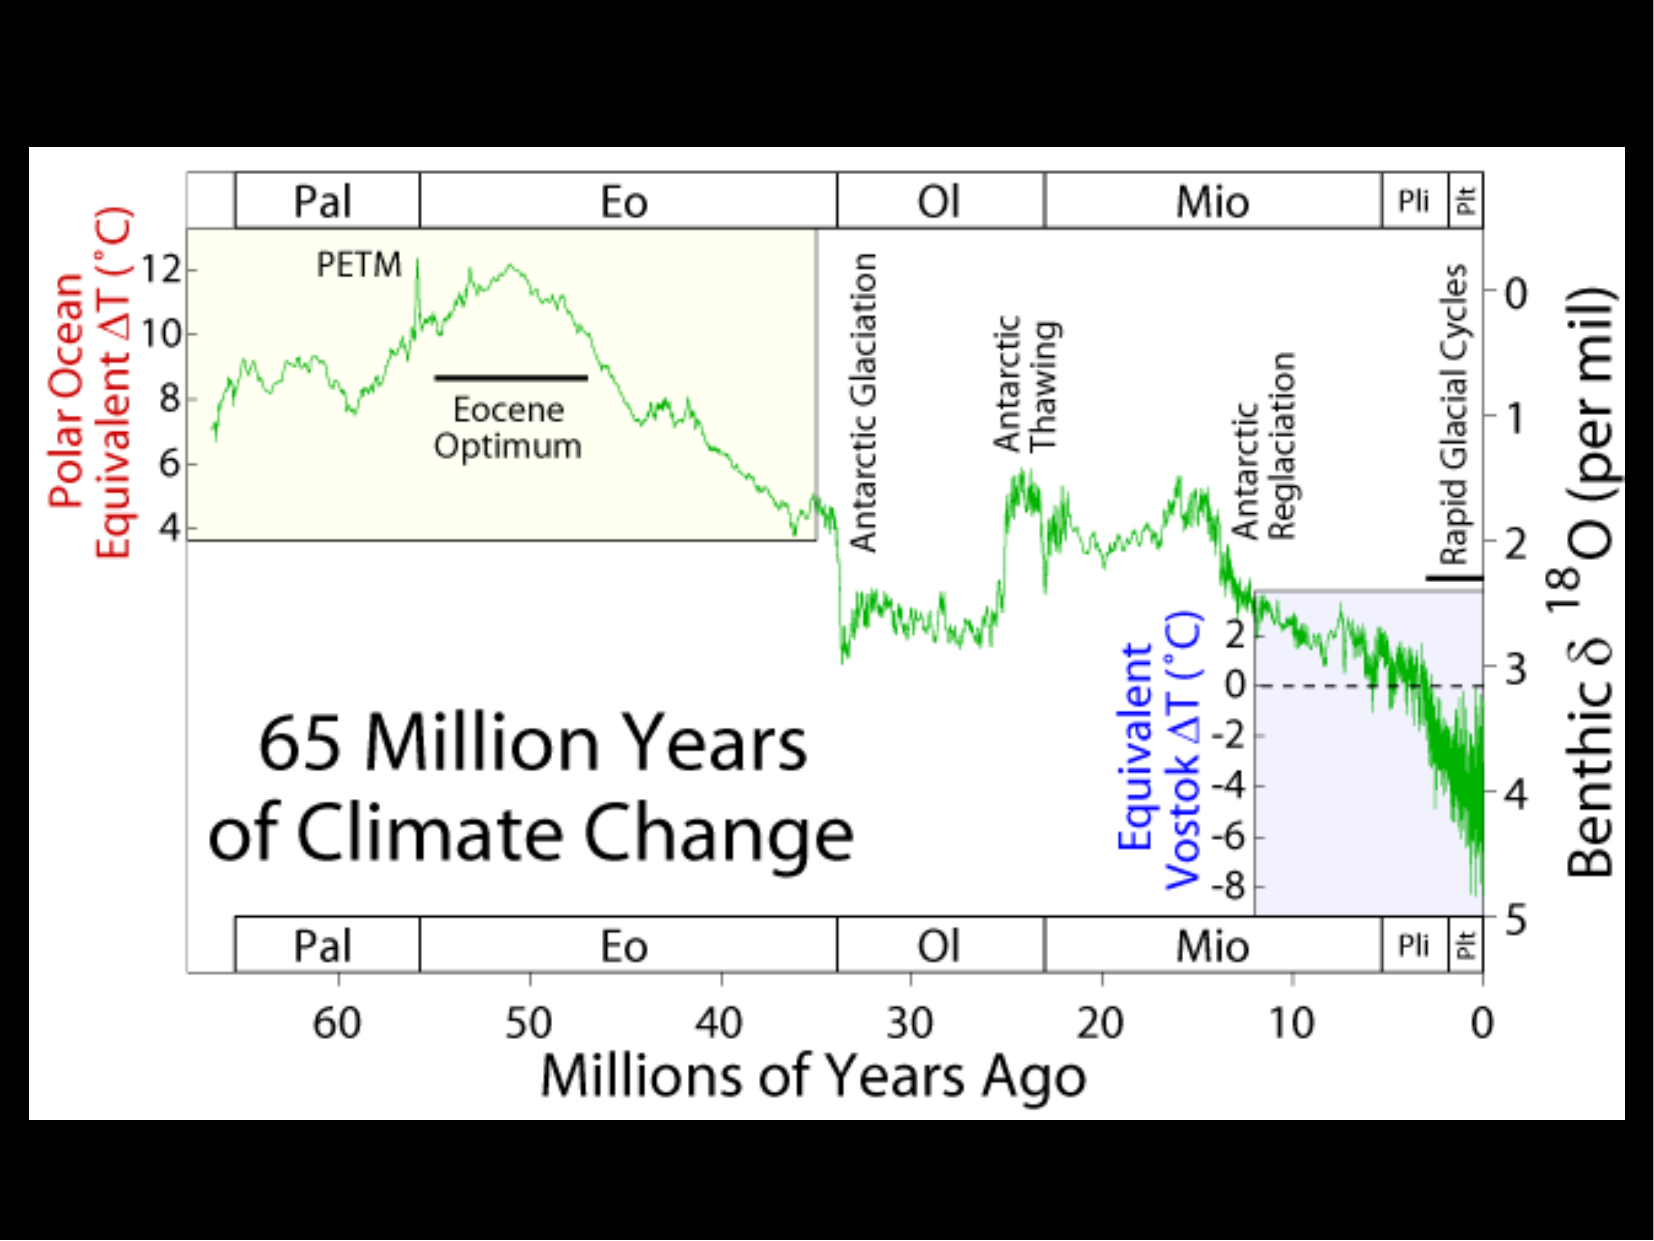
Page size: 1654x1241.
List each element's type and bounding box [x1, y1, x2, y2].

picture [29, 147, 1625, 1120]
